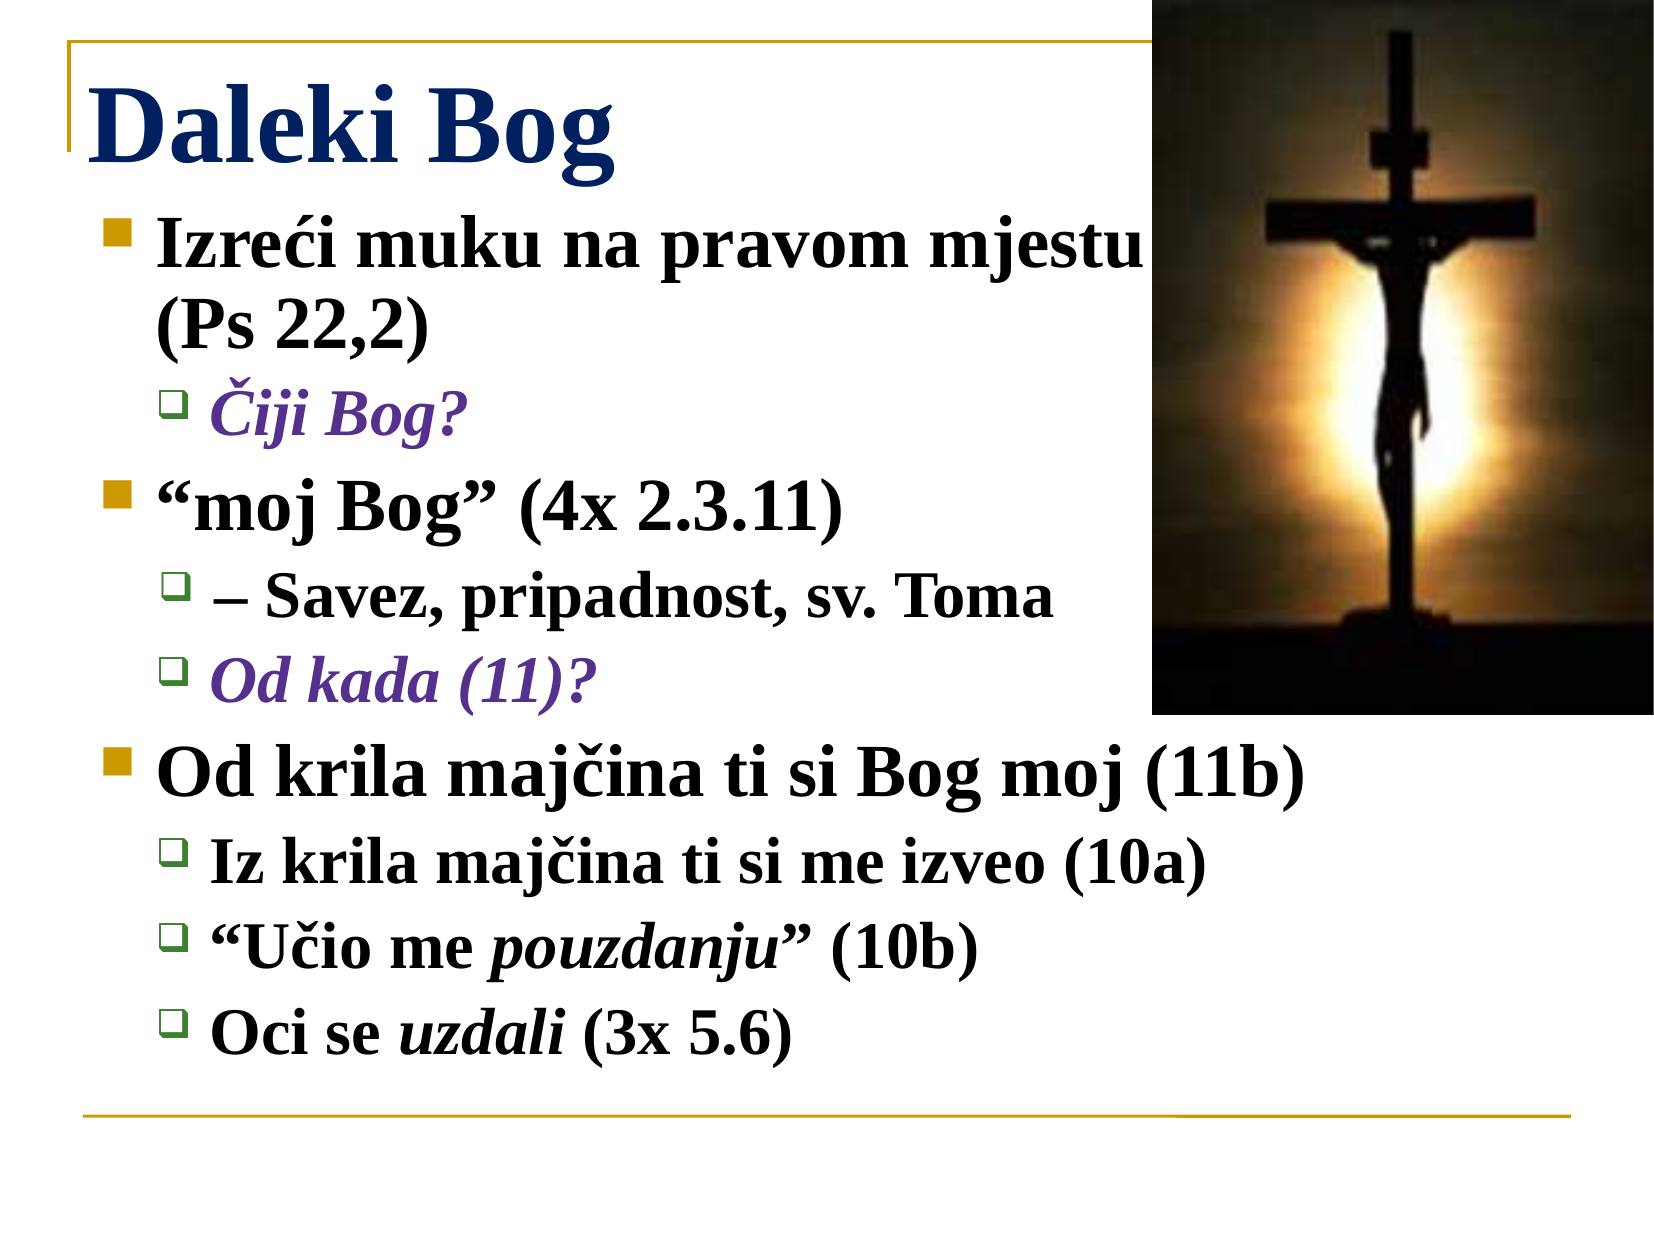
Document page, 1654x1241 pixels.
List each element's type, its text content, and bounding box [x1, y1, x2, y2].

picture [1152, 0, 1654, 715]
title Daleki Bog [70, 41, 1152, 248]
list Izreći muku na pravom mjestu (Ps 22,2) Čiji Bog? “moj Bog” (4x 2.3.11) – Savez, pripadnost, sv. Toma Od kada (11)? Od krila majčina ti si Bog moj (11b) Iz krila majčina ti si me izveo (10a) “Učio me pouzdanju” (10b) Oci se uzdali (3x 5.6) [82, 194, 1477, 1109]
